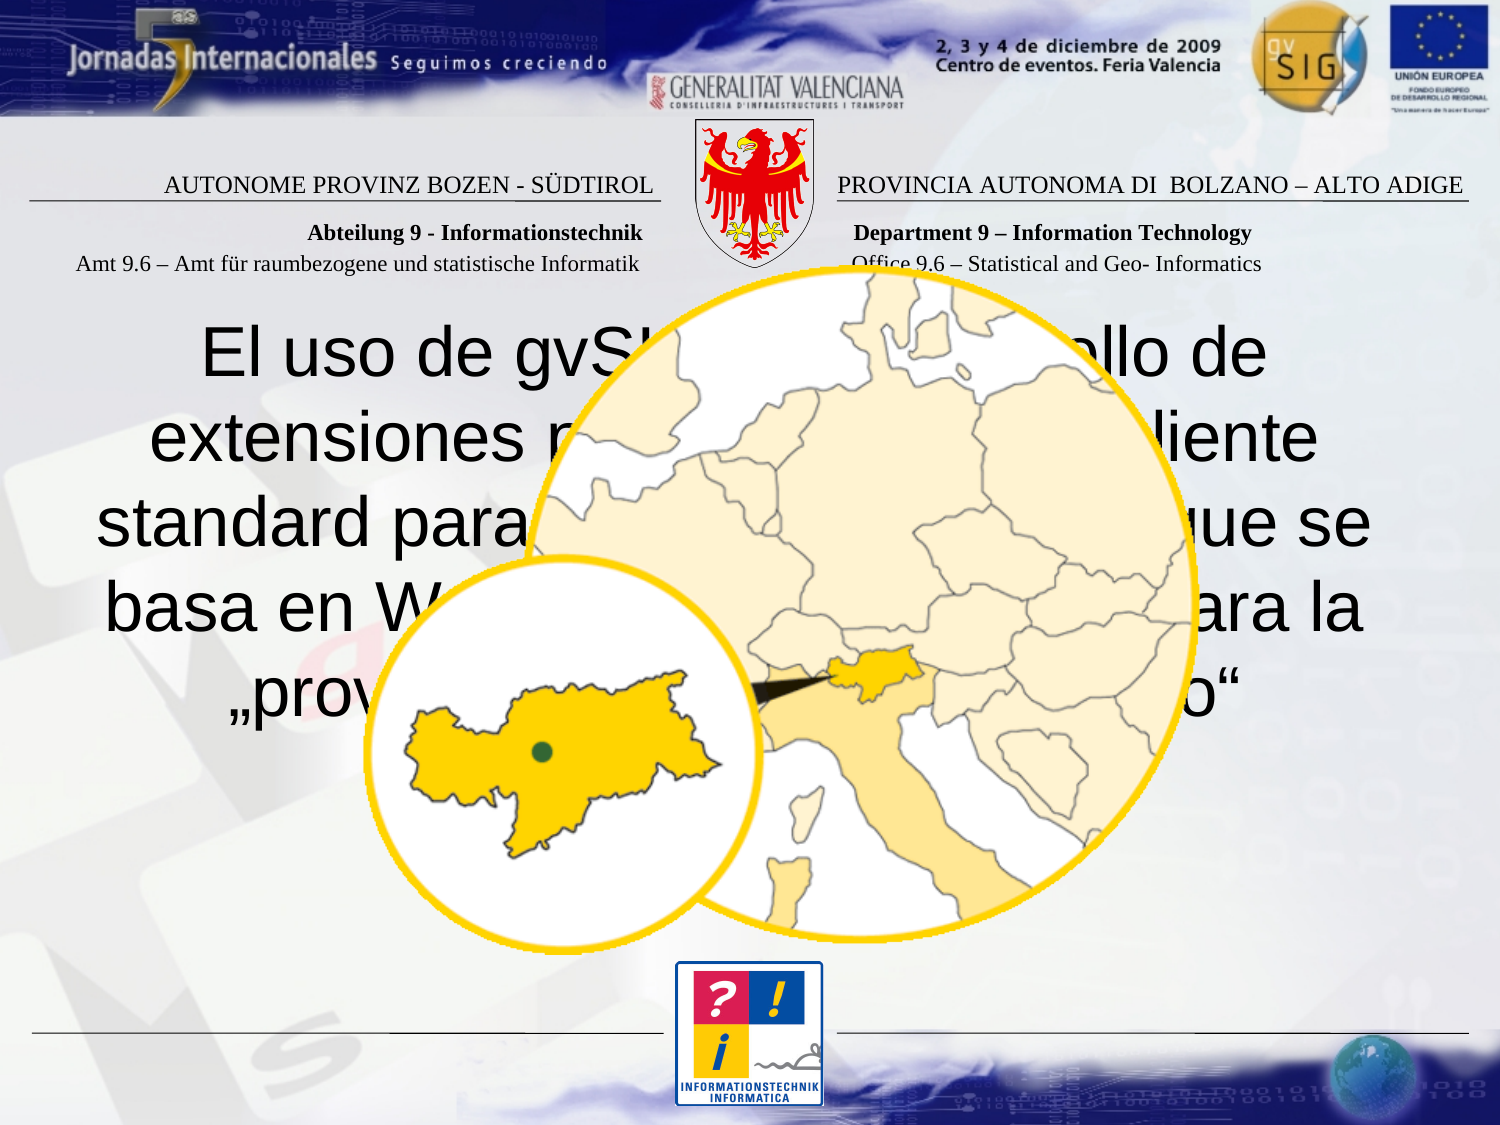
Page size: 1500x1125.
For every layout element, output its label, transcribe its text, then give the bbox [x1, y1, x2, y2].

title El uso de gvSIG y el desarrollo de extensiones para gvSIG come cliente standard para una infraestructura que se basa en Web services GIS (SIG) para la „provincia autonoma di Bolzano“ [1211, 298, 1471, 739]
title El uso de gvSIG y el desarrollo de extensiones para gvSIG come cliente standard para una infraestructura que se basa en Web services GIS (SIG) para la „provincia autonoma di Bolzano“ [0, 298, 354, 739]
picture [0, 0, 1500, 1125]
